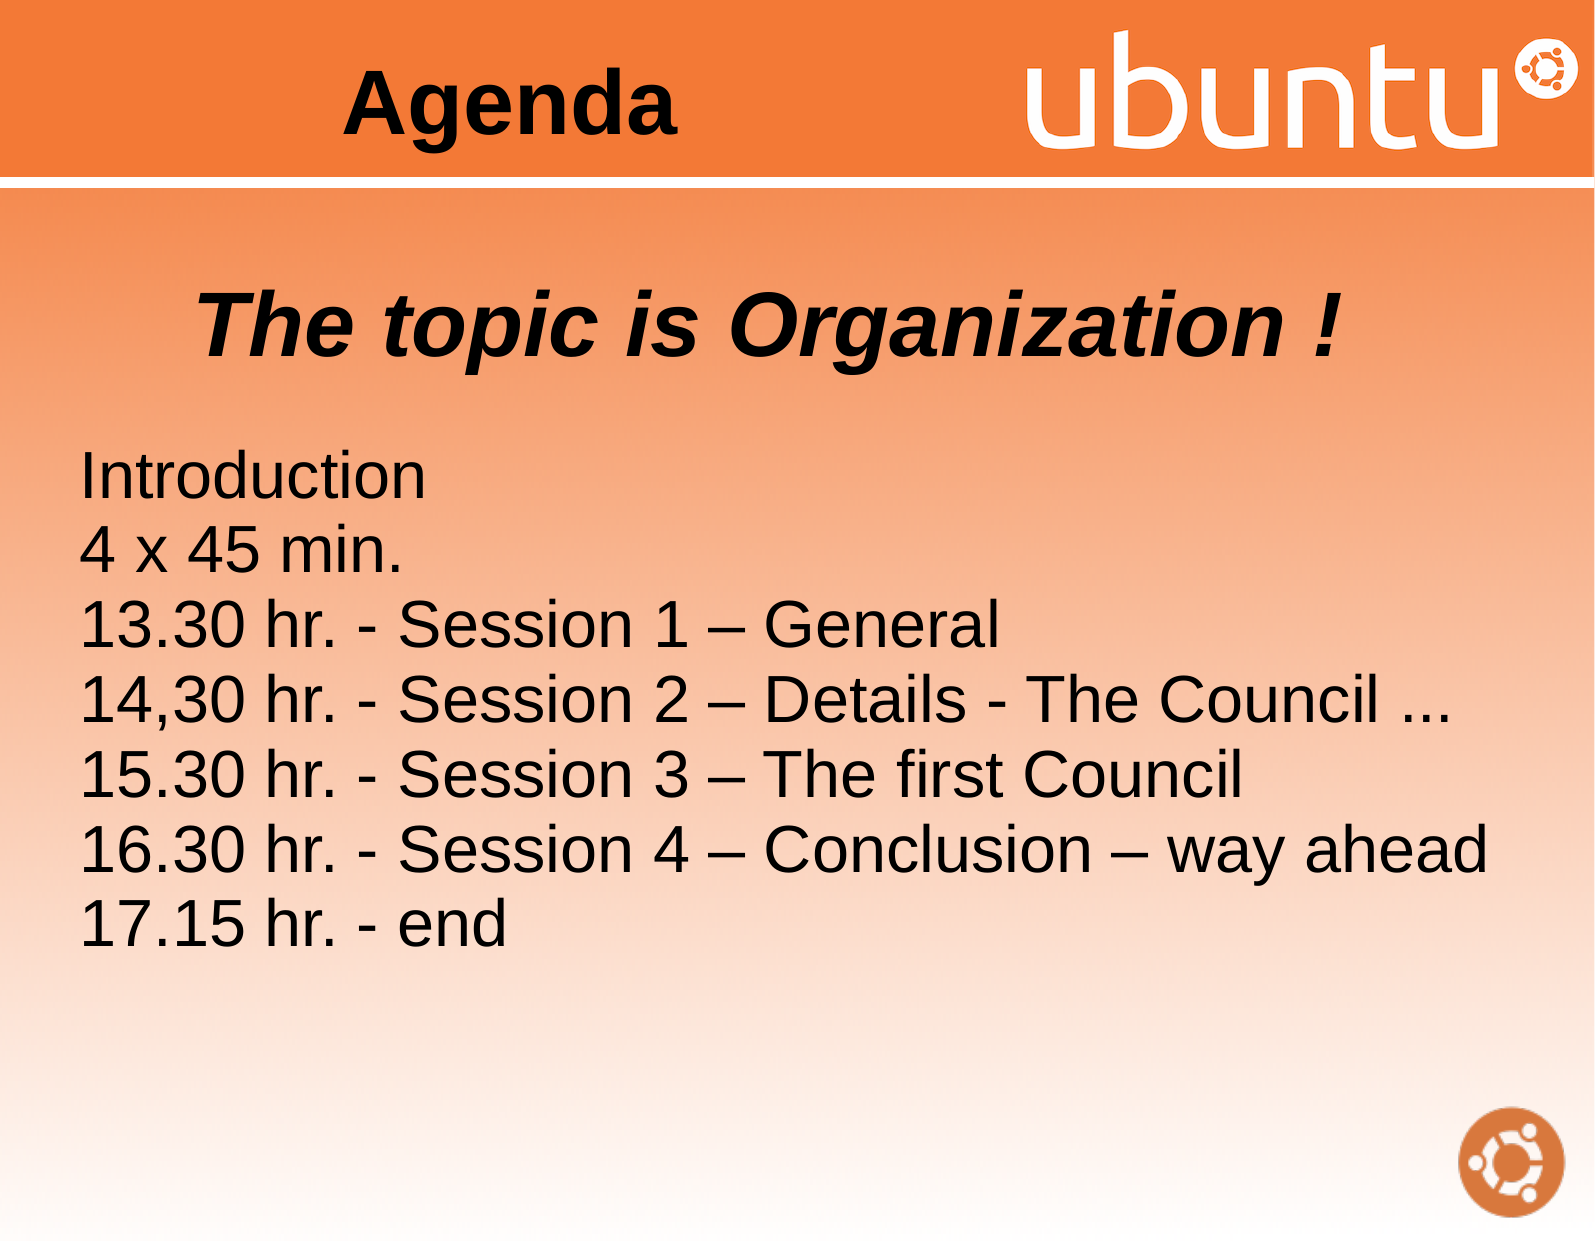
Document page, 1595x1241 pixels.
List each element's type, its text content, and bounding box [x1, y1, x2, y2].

picture [0, 0, 1595, 1241]
text_box The topic is Organization ! [170, 265, 1367, 384]
subtitle Introduction 4 x 45 min. 13.30 hr. - Session 1 – General 14,30 hr. - Session 2 – Details - The Council ... 15.30 hr. - Session 3 – The first Council 16.30 hr. - Session 4 – Conclusion – way ahead 17.15 hr. - end [79, 297, 1536, 1102]
title Agenda [11, 0, 1008, 207]
